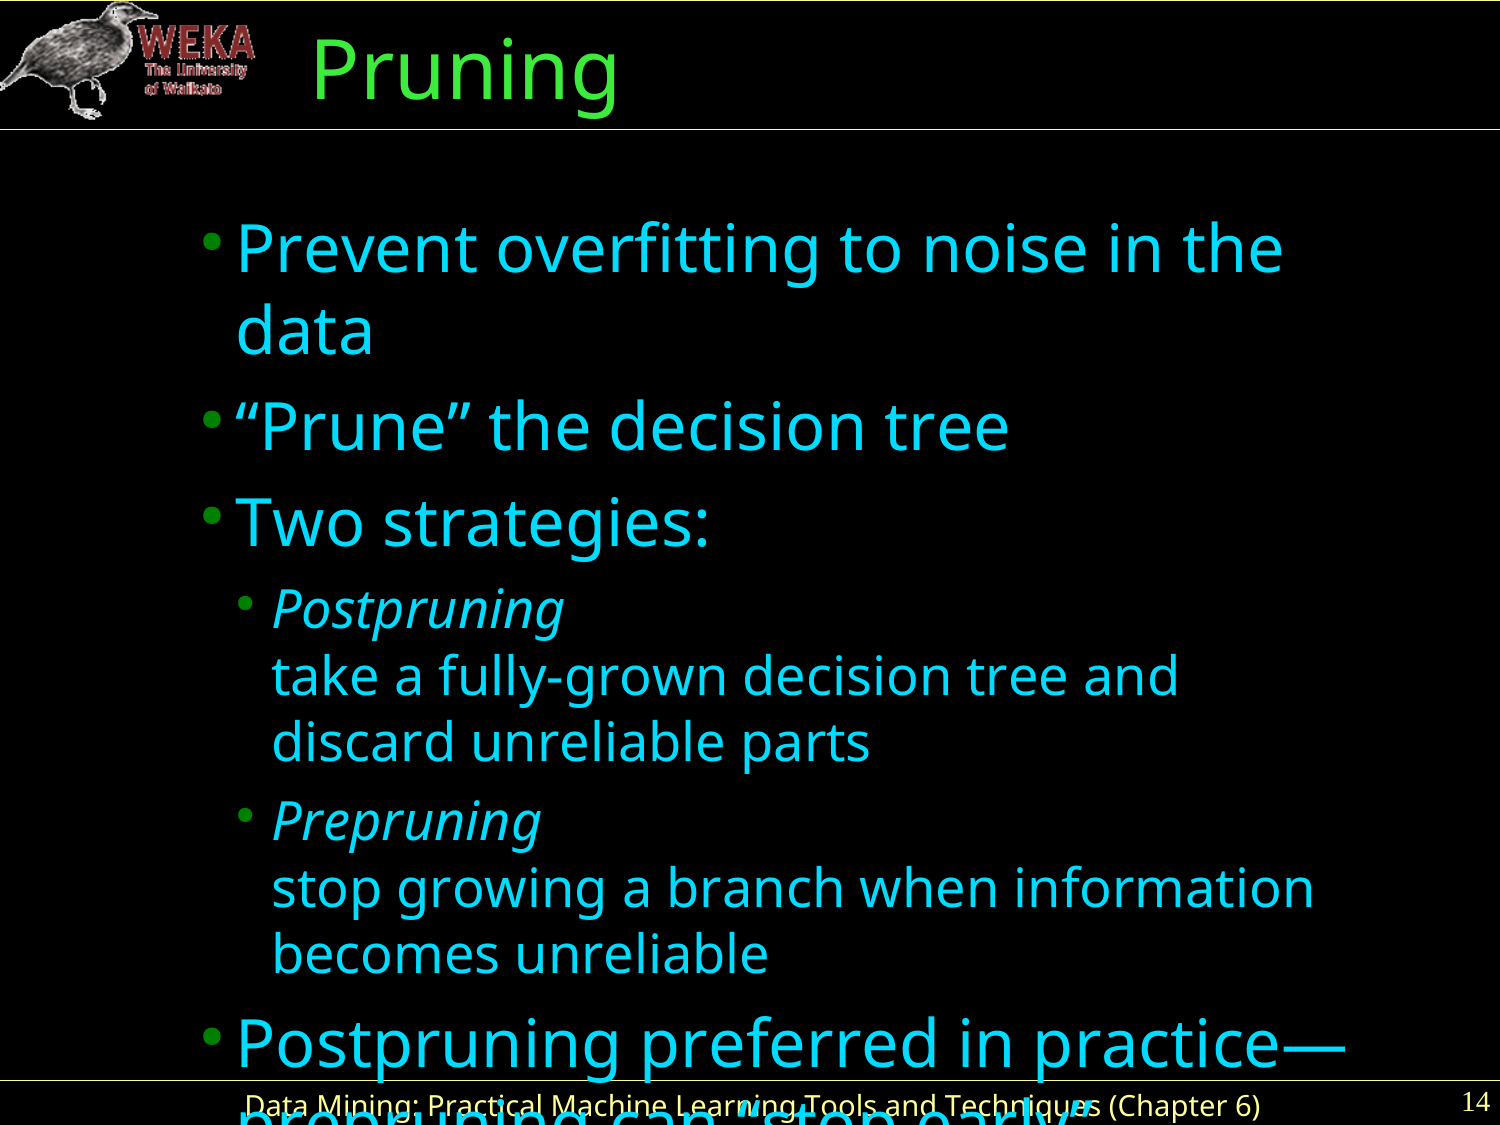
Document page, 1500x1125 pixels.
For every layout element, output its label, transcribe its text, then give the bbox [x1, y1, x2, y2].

picture [0, 1, 266, 129]
list Prevent overfitting to noise in the data “Prune” the decision tree Two strategies: Postpruning take a fully-grown decision tree and discard unreliable parts Prepruning stop growing a branch when information becomes unreliable Postpruning preferred in practice—prepruning can “stop early” [149, 200, 1388, 952]
title Pruning [295, 0, 1500, 148]
